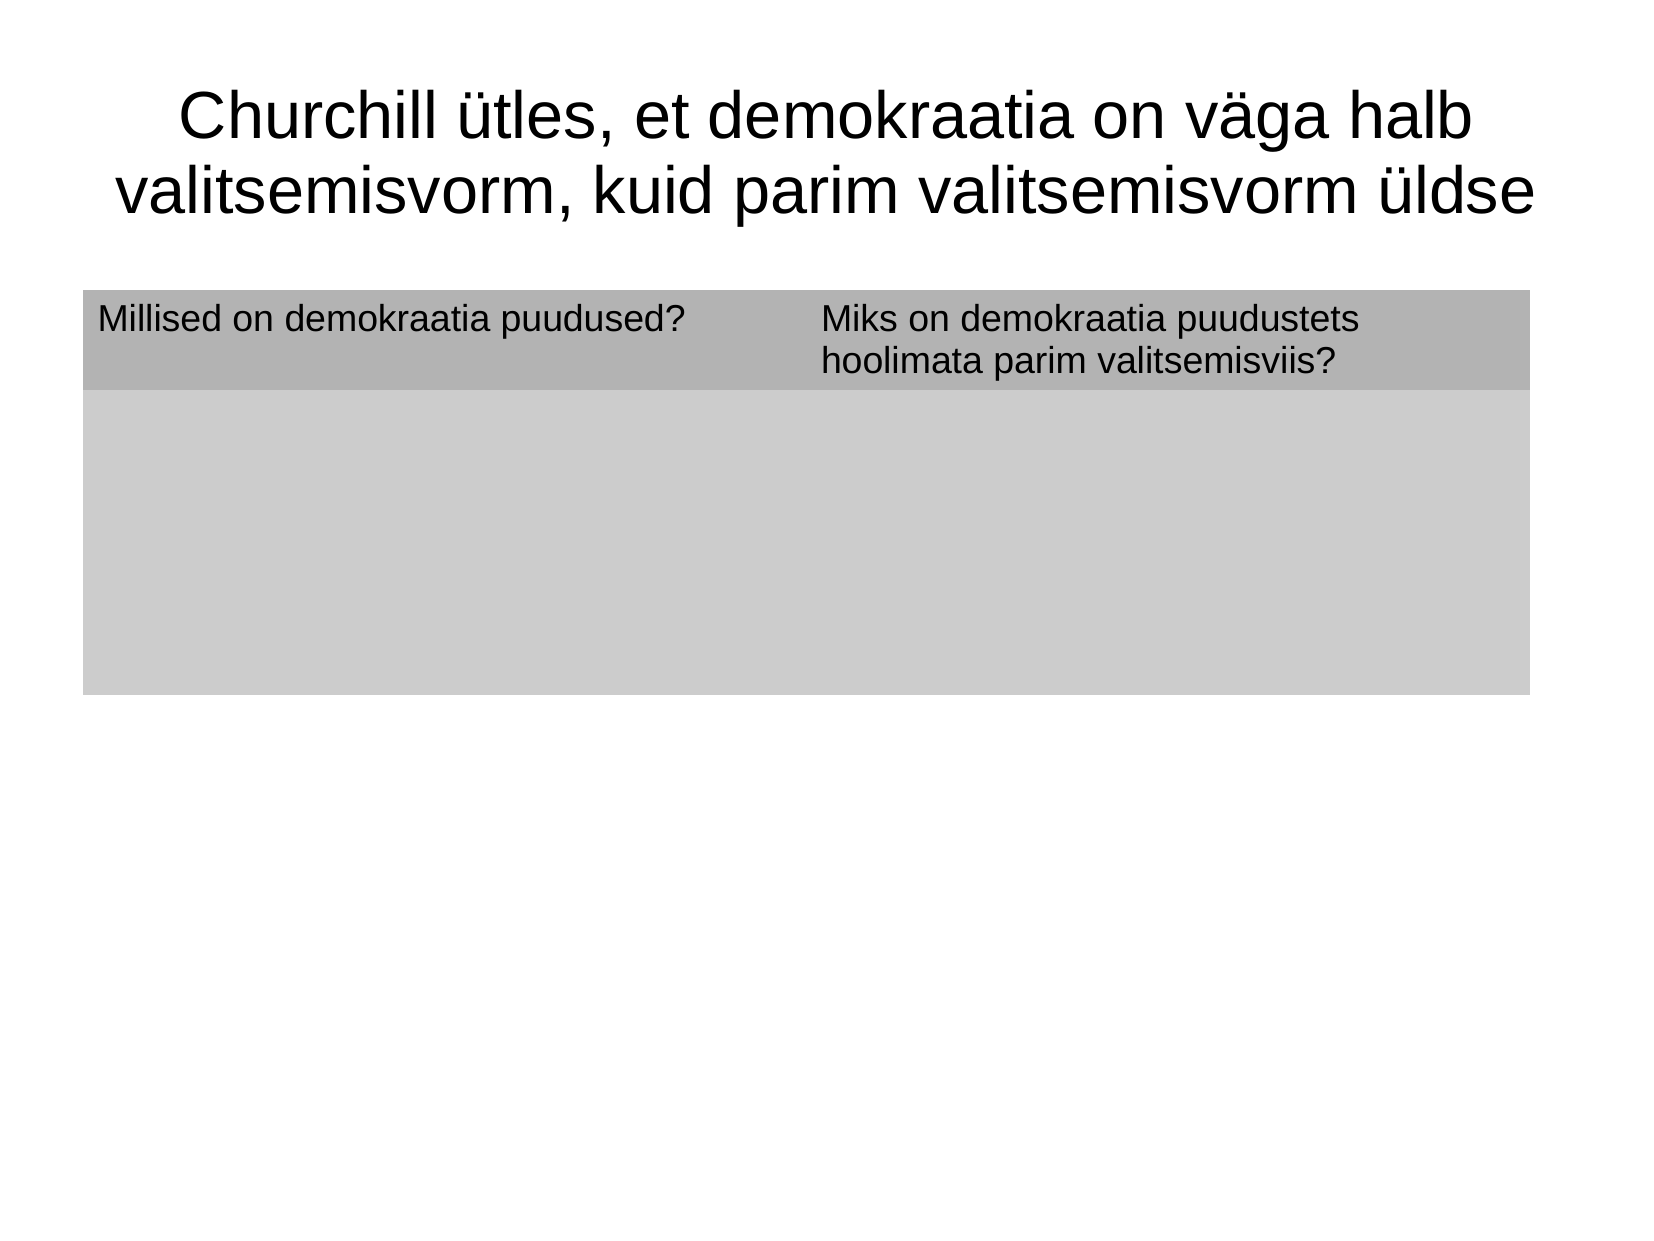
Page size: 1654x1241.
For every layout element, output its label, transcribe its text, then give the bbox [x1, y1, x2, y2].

title Churchill ütles, et demokraatia on väga halb valitsemisvorm, kuid parim valitsemisvorm üldse [82, 49, 1571, 257]
table_header Millised on demokraatia puudused? [83, 290, 806, 390]
table_header Miks on demokraatia puudustets hoolimata parim valitsemisviis? [806, 290, 1530, 390]
table_cell [806, 390, 1530, 695]
table_cell [83, 390, 806, 695]
